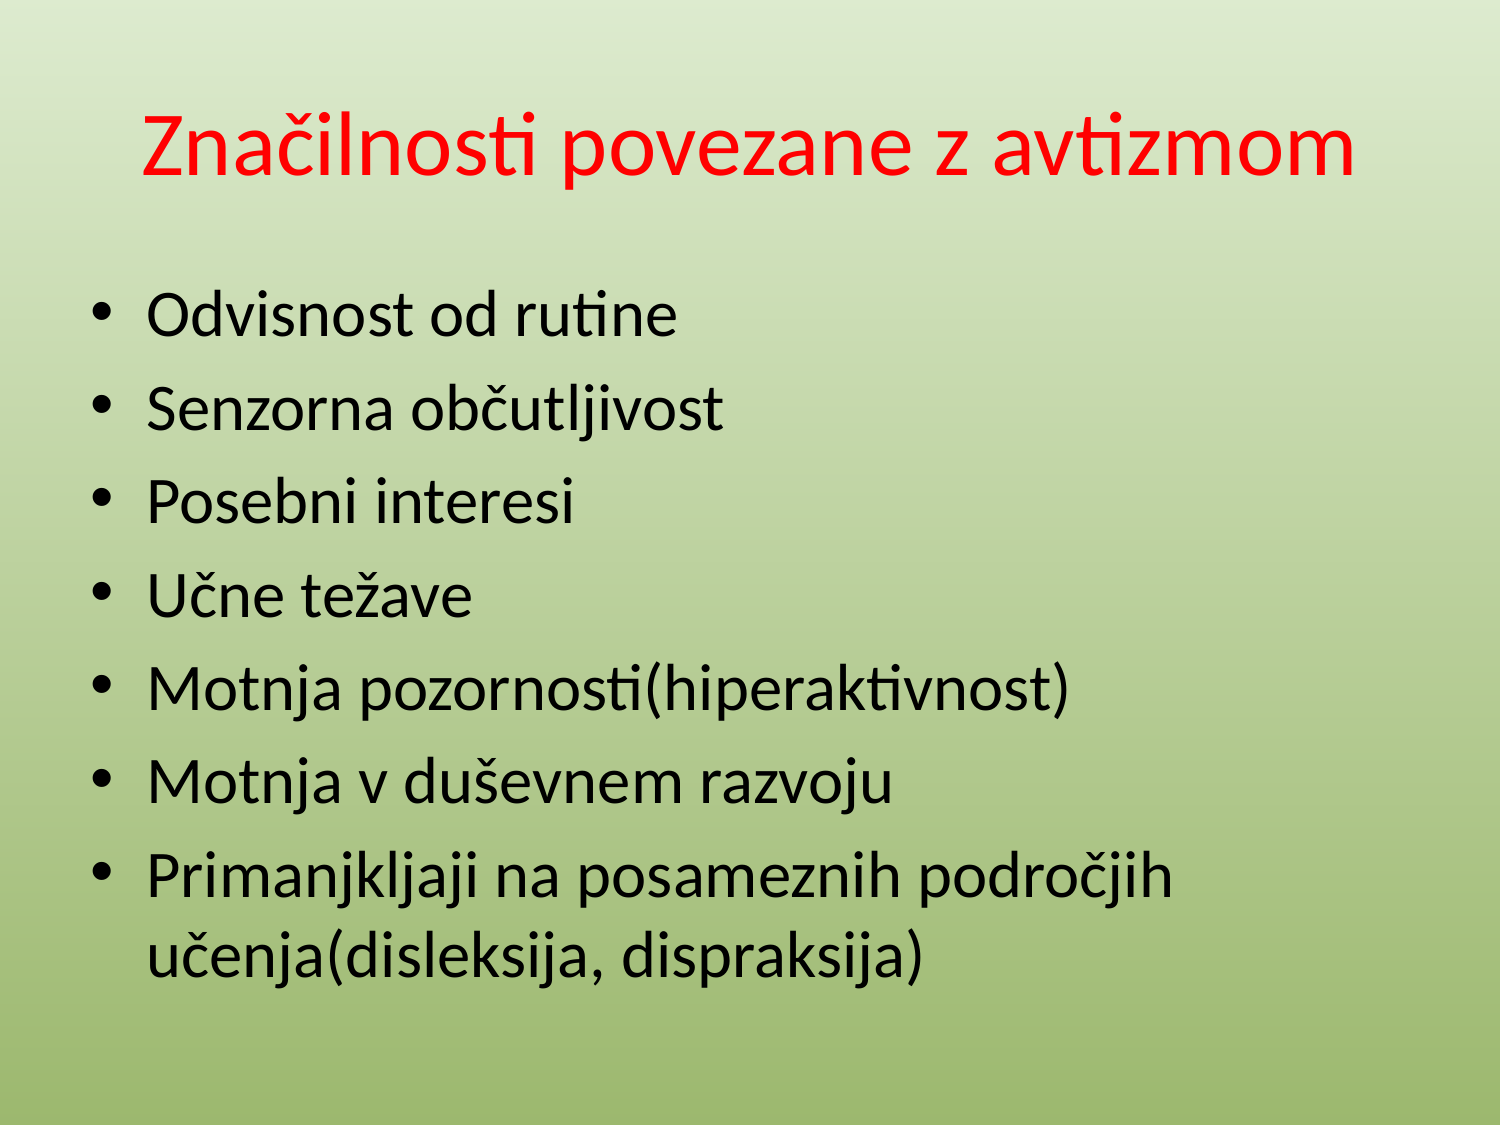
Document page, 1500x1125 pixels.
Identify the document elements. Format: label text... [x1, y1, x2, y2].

title Značilnosti povezane z avtizmom [75, 45, 1425, 233]
list Odvisnost od rutine Senzorna občutljivost Posebni interesi Učne težave Motnja pozornosti(hiperaktivnost) Motnja v duševnem razvoju Primanjkljaji na posameznih področjih učenja(disleksija, dispraksija) [75, 262, 1425, 1005]
